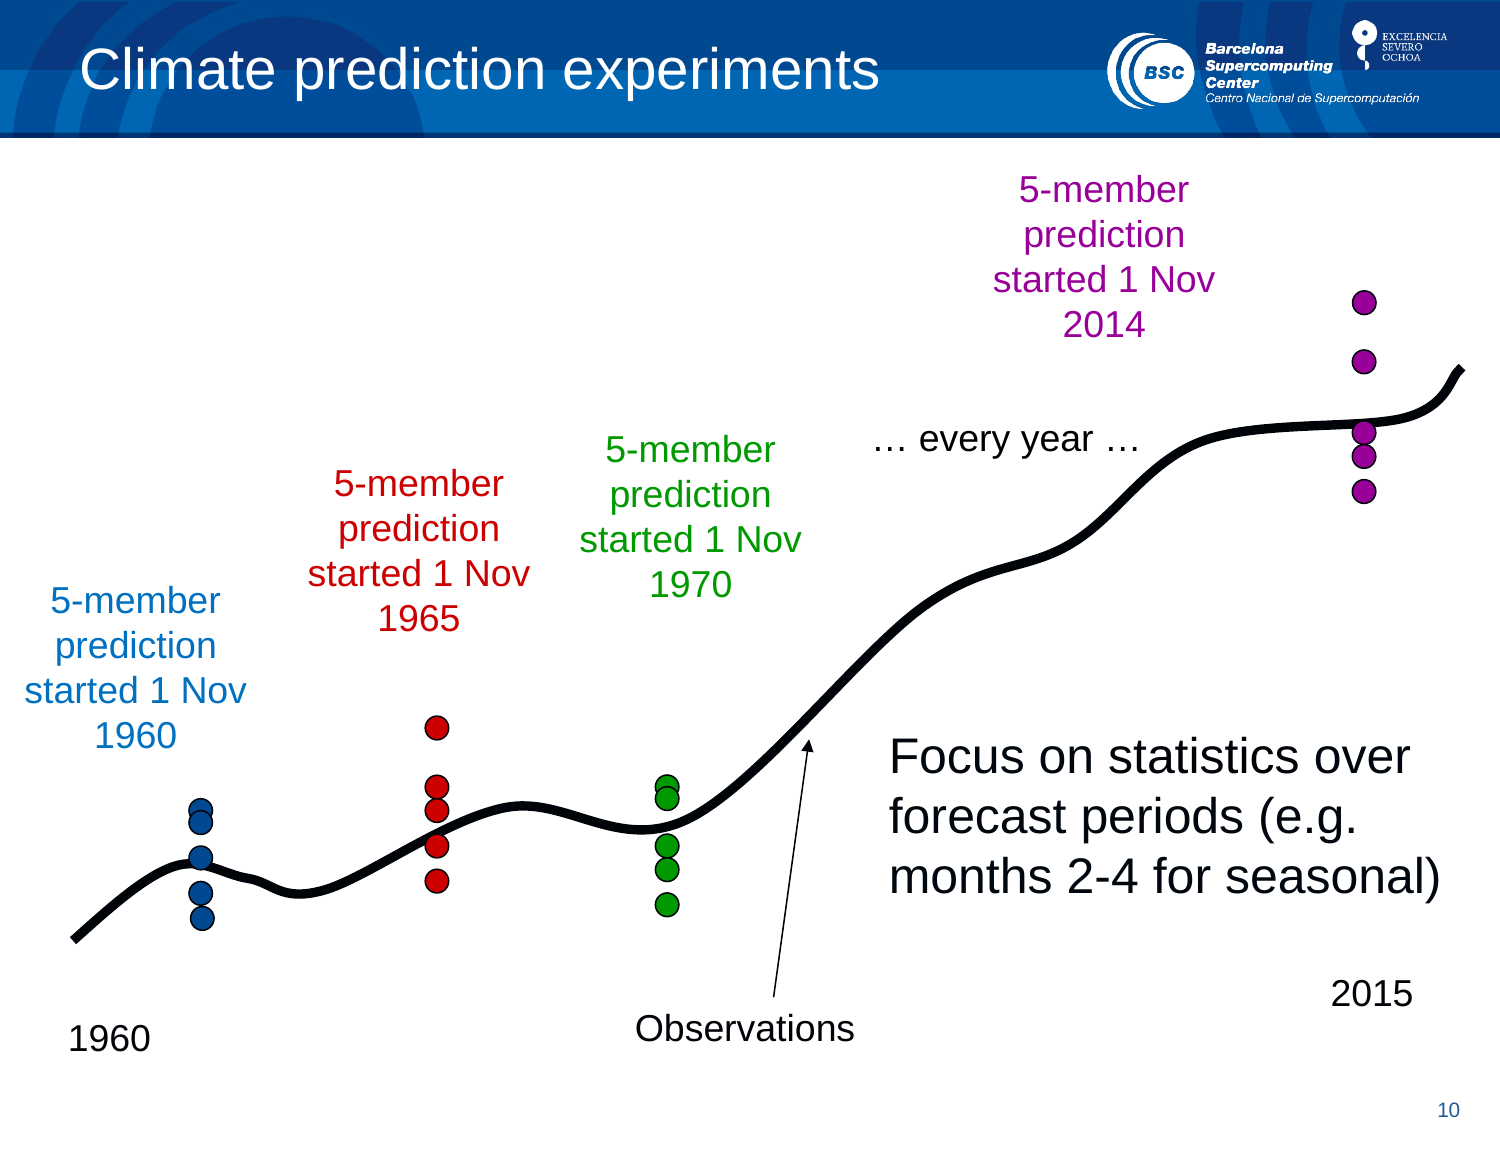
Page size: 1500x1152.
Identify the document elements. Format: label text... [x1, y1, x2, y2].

text_box Focus on statistics over forecast periods (e.g. months 2-4 for seasonal) [873, 716, 1459, 912]
text_box [425, 834, 449, 858]
text_box [425, 869, 449, 893]
text_box 1960 [17, 961, 172, 1067]
text_box [1352, 420, 1376, 469]
text_box [655, 834, 679, 882]
picture [0, 0, 1500, 138]
text_box Observations [620, 996, 940, 1058]
title Climate prediction experiments [65, 23, 1081, 139]
text_box [425, 716, 449, 740]
text_box [1352, 479, 1376, 504]
text_box 5-member prediction started 1 Nov 1970 [537, 417, 845, 614]
text_box [425, 775, 449, 823]
text_box … every year … [820, 405, 1247, 467]
text_box 5-member prediction started 1 Nov 2014 [950, 157, 1258, 353]
text_box [655, 892, 679, 917]
text_box [655, 774, 679, 811]
text_box [188, 798, 213, 835]
text_box 5-member prediction started 1 Nov 1965 [265, 451, 573, 647]
text_box [1352, 290, 1377, 315]
text_box [1352, 349, 1376, 374]
text_box [188, 881, 215, 931]
text_box 5-member prediction started 1 Nov 1960 [0, 568, 290, 765]
text_box [188, 846, 213, 870]
text_box 2015 [1305, 961, 1459, 1022]
